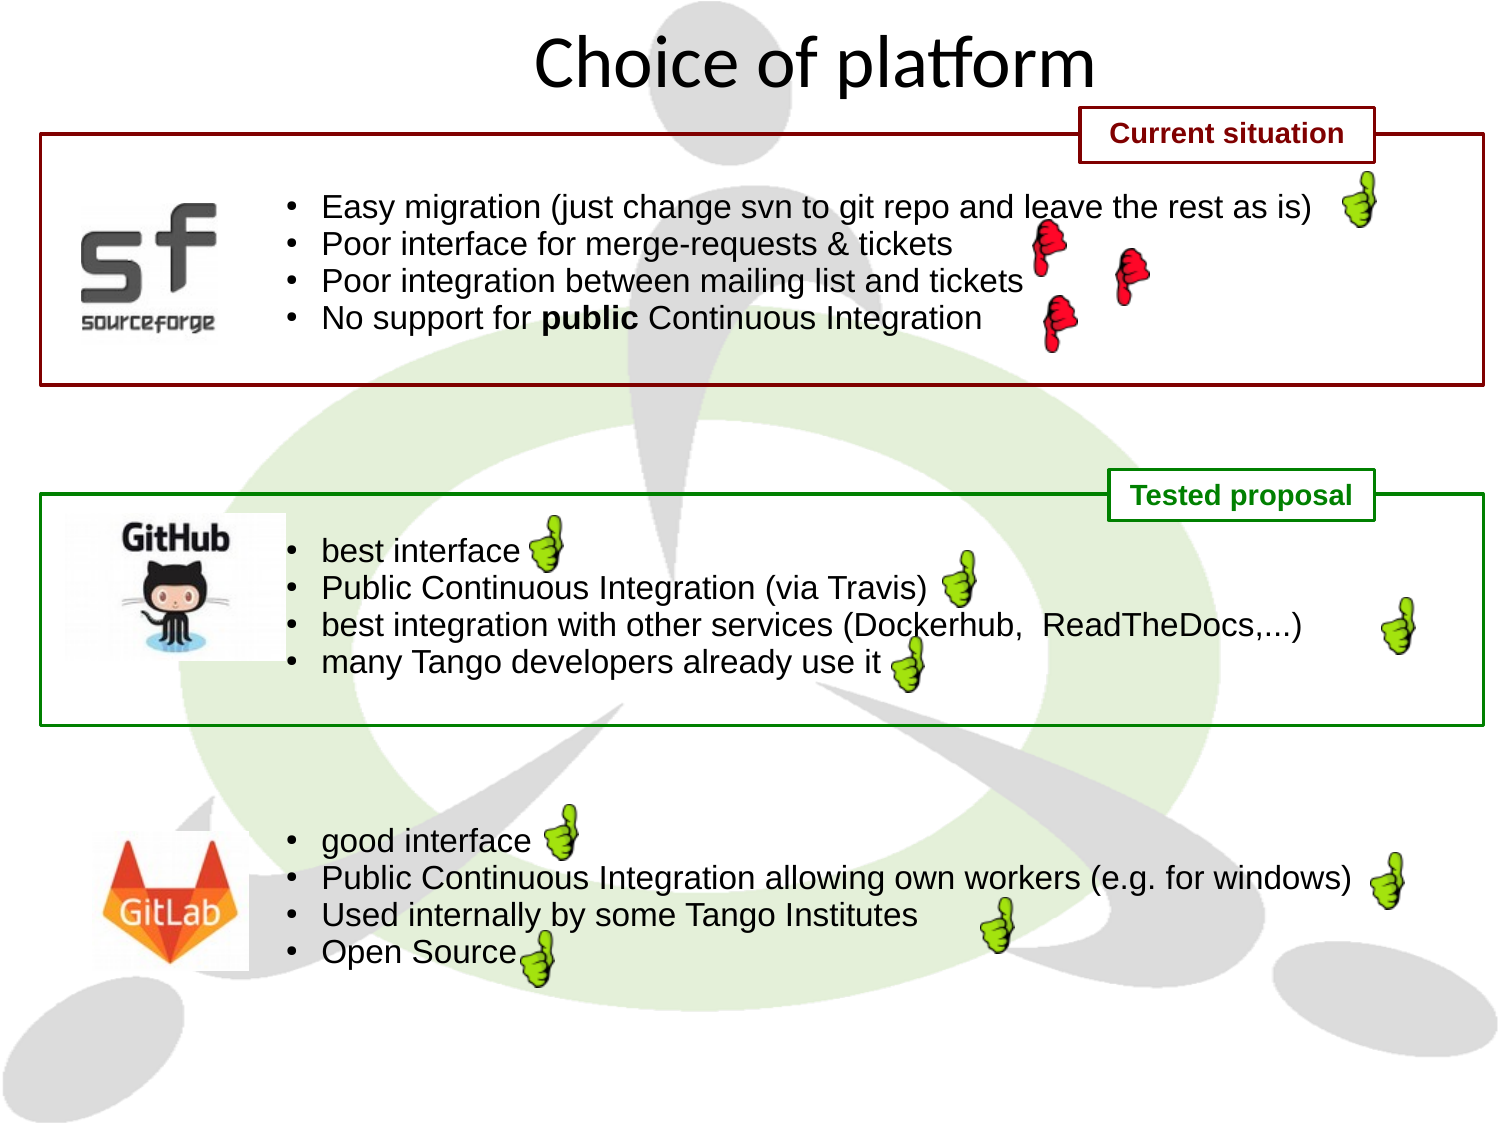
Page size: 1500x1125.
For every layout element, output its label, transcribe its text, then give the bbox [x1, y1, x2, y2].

text_box good interface Public Continuous Integration allowing own workers (e.g. for windows) Used internally by some Tango Institutes Open Source [271, 814, 1416, 981]
text_box Current situation [1080, 107, 1375, 163]
text_box Tested proposal [1109, 469, 1375, 521]
picture [42, 136, 1482, 383]
picture [0, 0, 1500, 1125]
text_box best interface Public Continuous Integration (via Travis) best integration with other services (Dockerhub, ReadTheDocs,...) many Tango developers already use it [271, 525, 1416, 692]
text_box Easy migration (just change svn to git repo and leave the rest as is) Poor interface for merge-requests & tickets Poor integration between mailing list and tickets No support for public Continuous Integration [271, 180, 1416, 347]
title Choice of platform [258, 0, 1375, 132]
